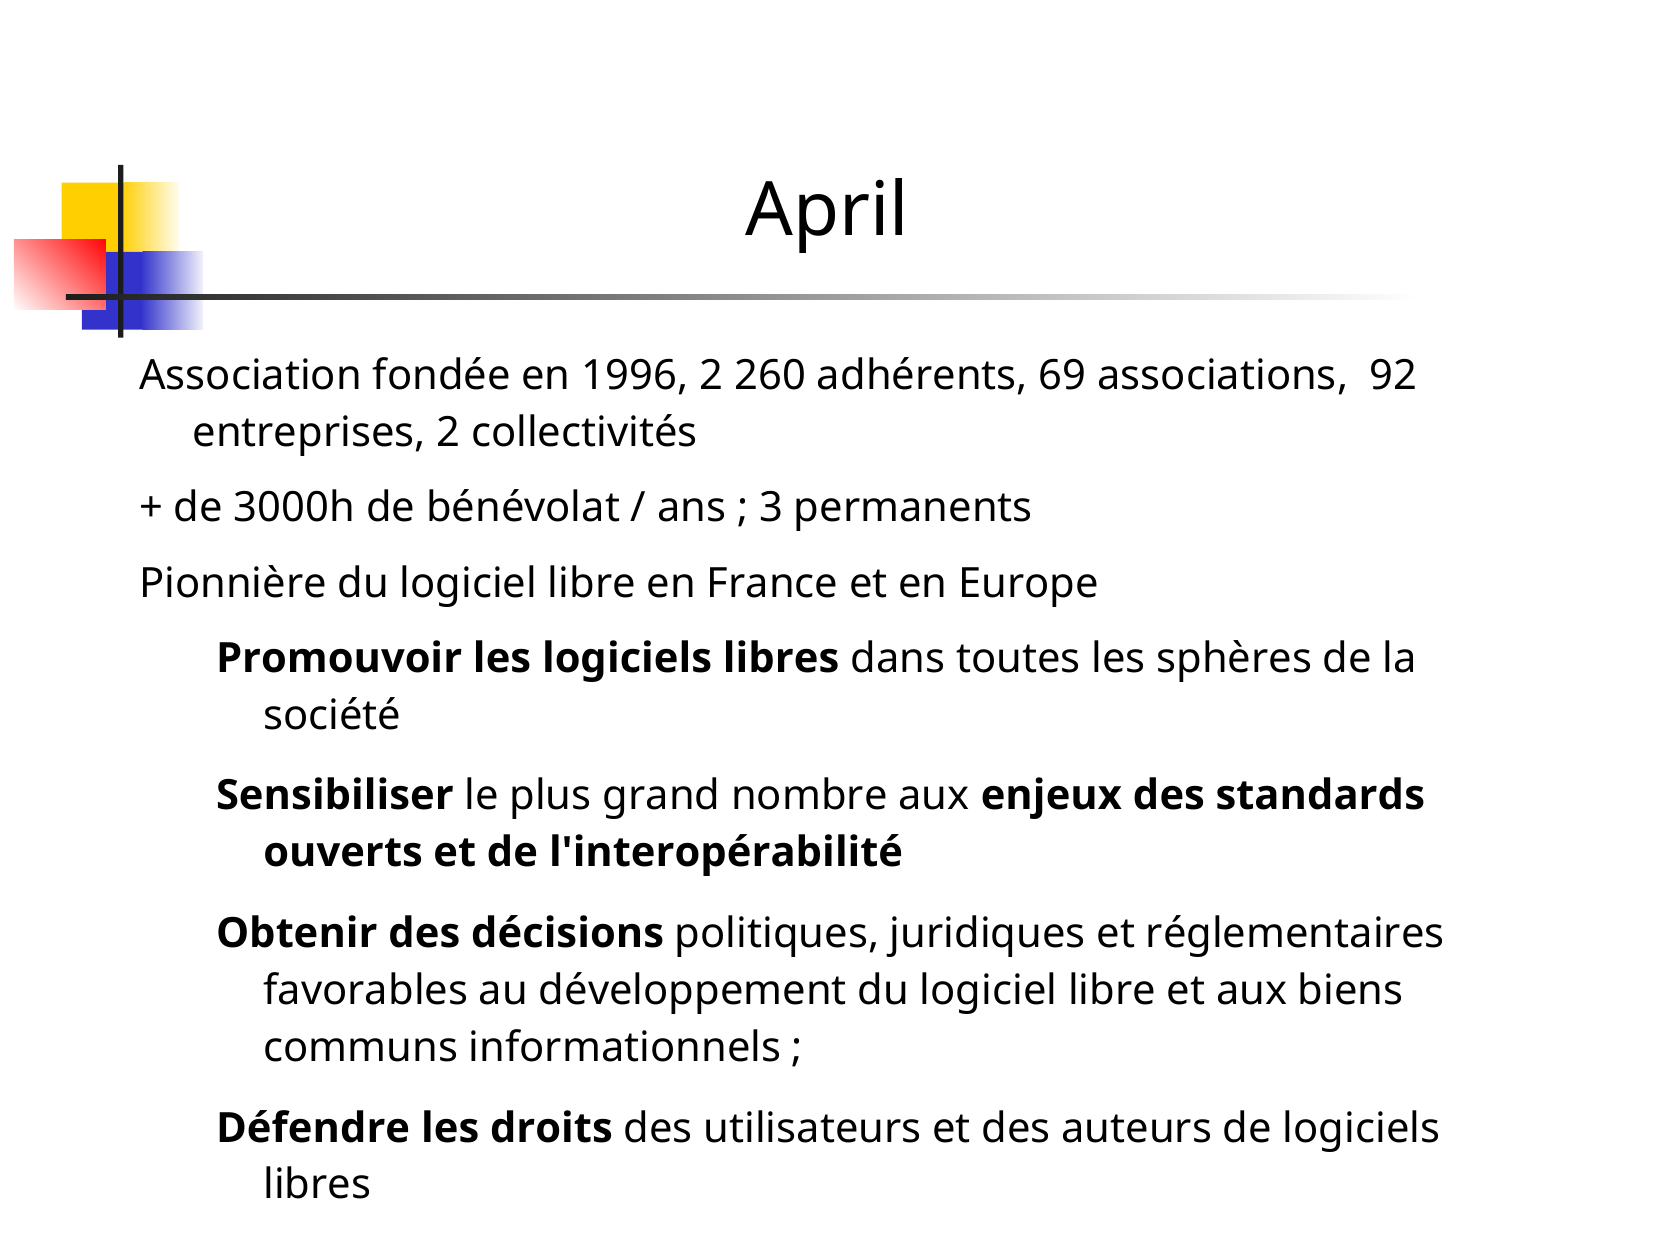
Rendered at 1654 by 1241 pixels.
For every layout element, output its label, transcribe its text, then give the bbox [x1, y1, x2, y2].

list Association fondée en 1996, 2 260 adhérents, 69 associations, 92 entreprises, 2 collectivités + de 3000h de bénévolat / ans ; 3 permanents Pionnière du logiciel libre en France et en Europe Promouvoir les logiciels libres dans toutes les sphères de la société Sensibiliser le plus grand nombre aux enjeux des standards ouverts et de l'interopérabilité Obtenir des décisions politiques, juridiques et réglementaires favorables au développement du logiciel libre et aux biens communs informationnels ; Défendre les droits des utilisateurs et des auteurs de logiciels libres Favoriser le partage de la connaissance [121, 344, 1534, 1173]
title April [121, 102, 1534, 311]
